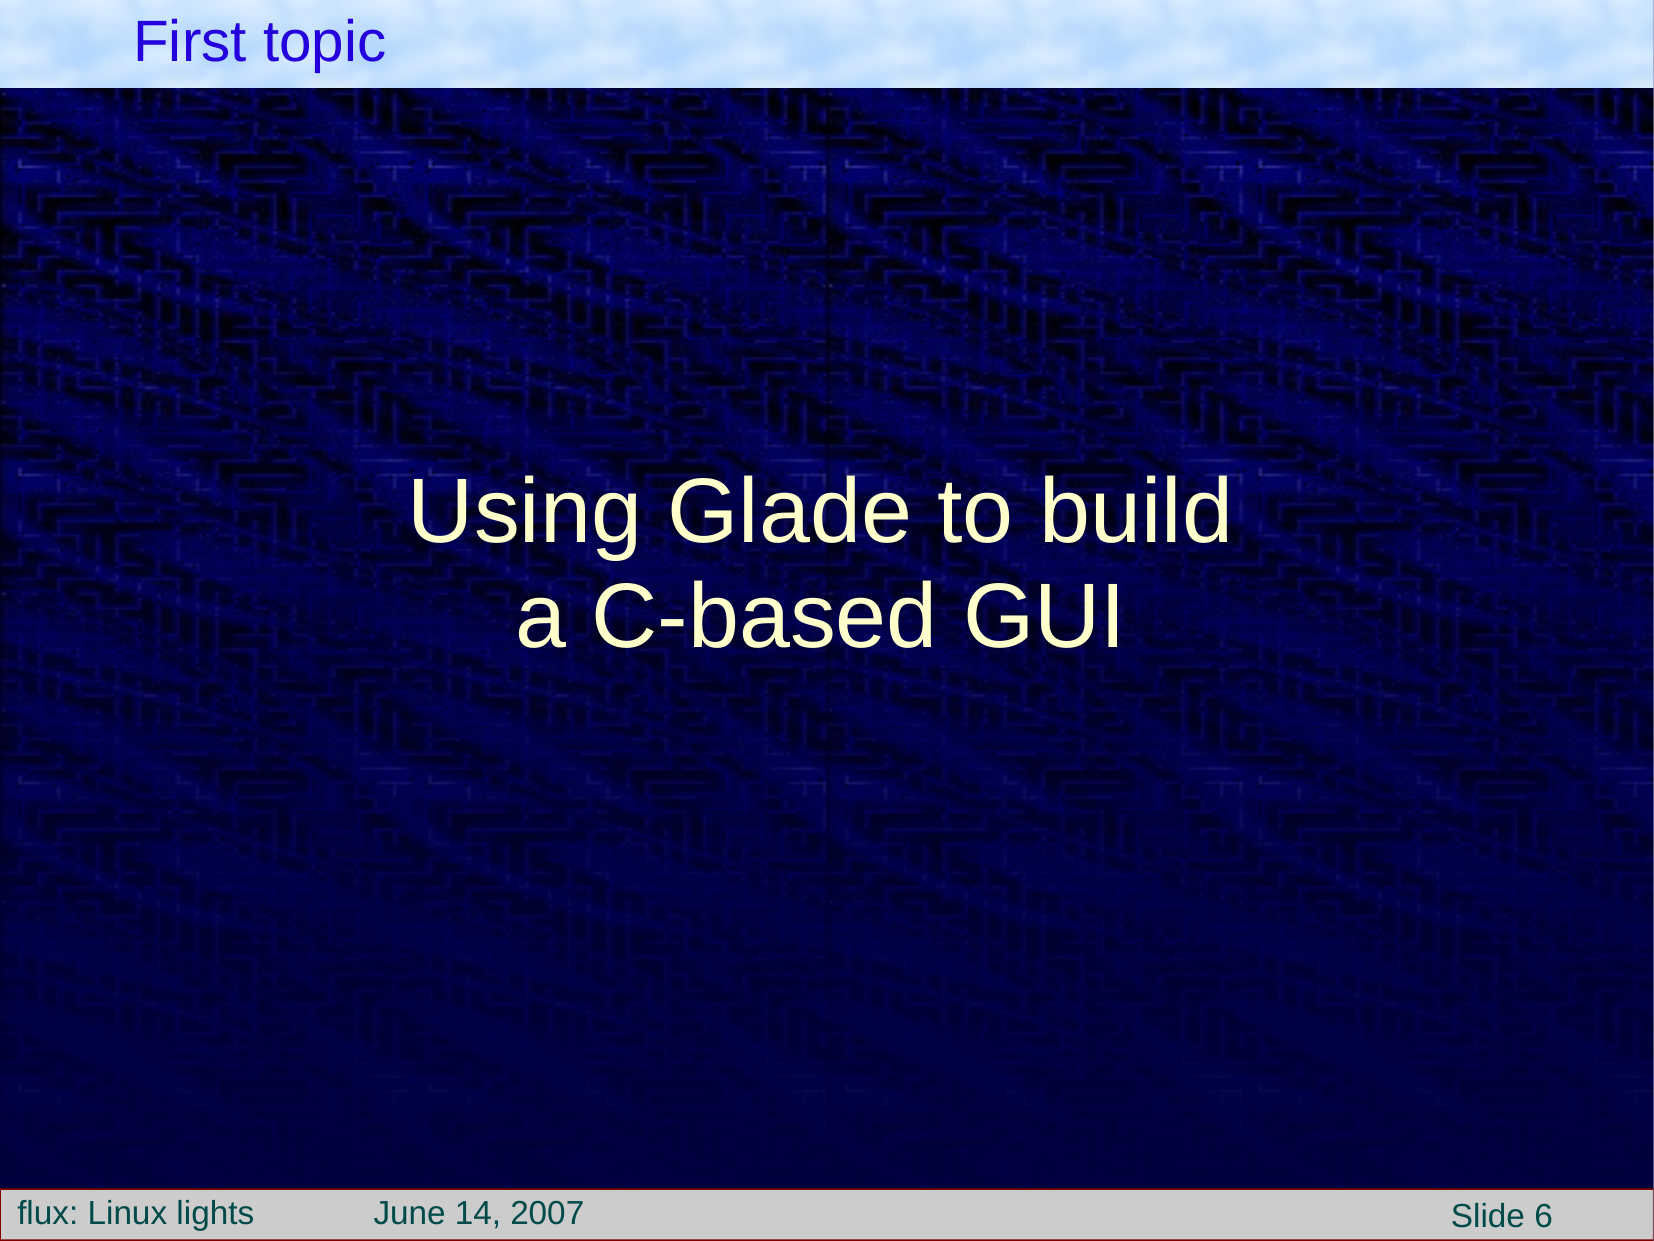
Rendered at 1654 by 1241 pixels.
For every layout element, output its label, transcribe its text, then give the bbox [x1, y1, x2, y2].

title Using Glade to build a C-based GUI [77, 447, 1566, 678]
text_box First topic [0, 0, 1654, 88]
picture [0, 88, 1654, 1189]
text_box flux: Linux lights June 14, 2007 [2, 1186, 713, 1241]
text_box [713, 1189, 1436, 1241]
text_box Slide <number> [1436, 1189, 1654, 1241]
